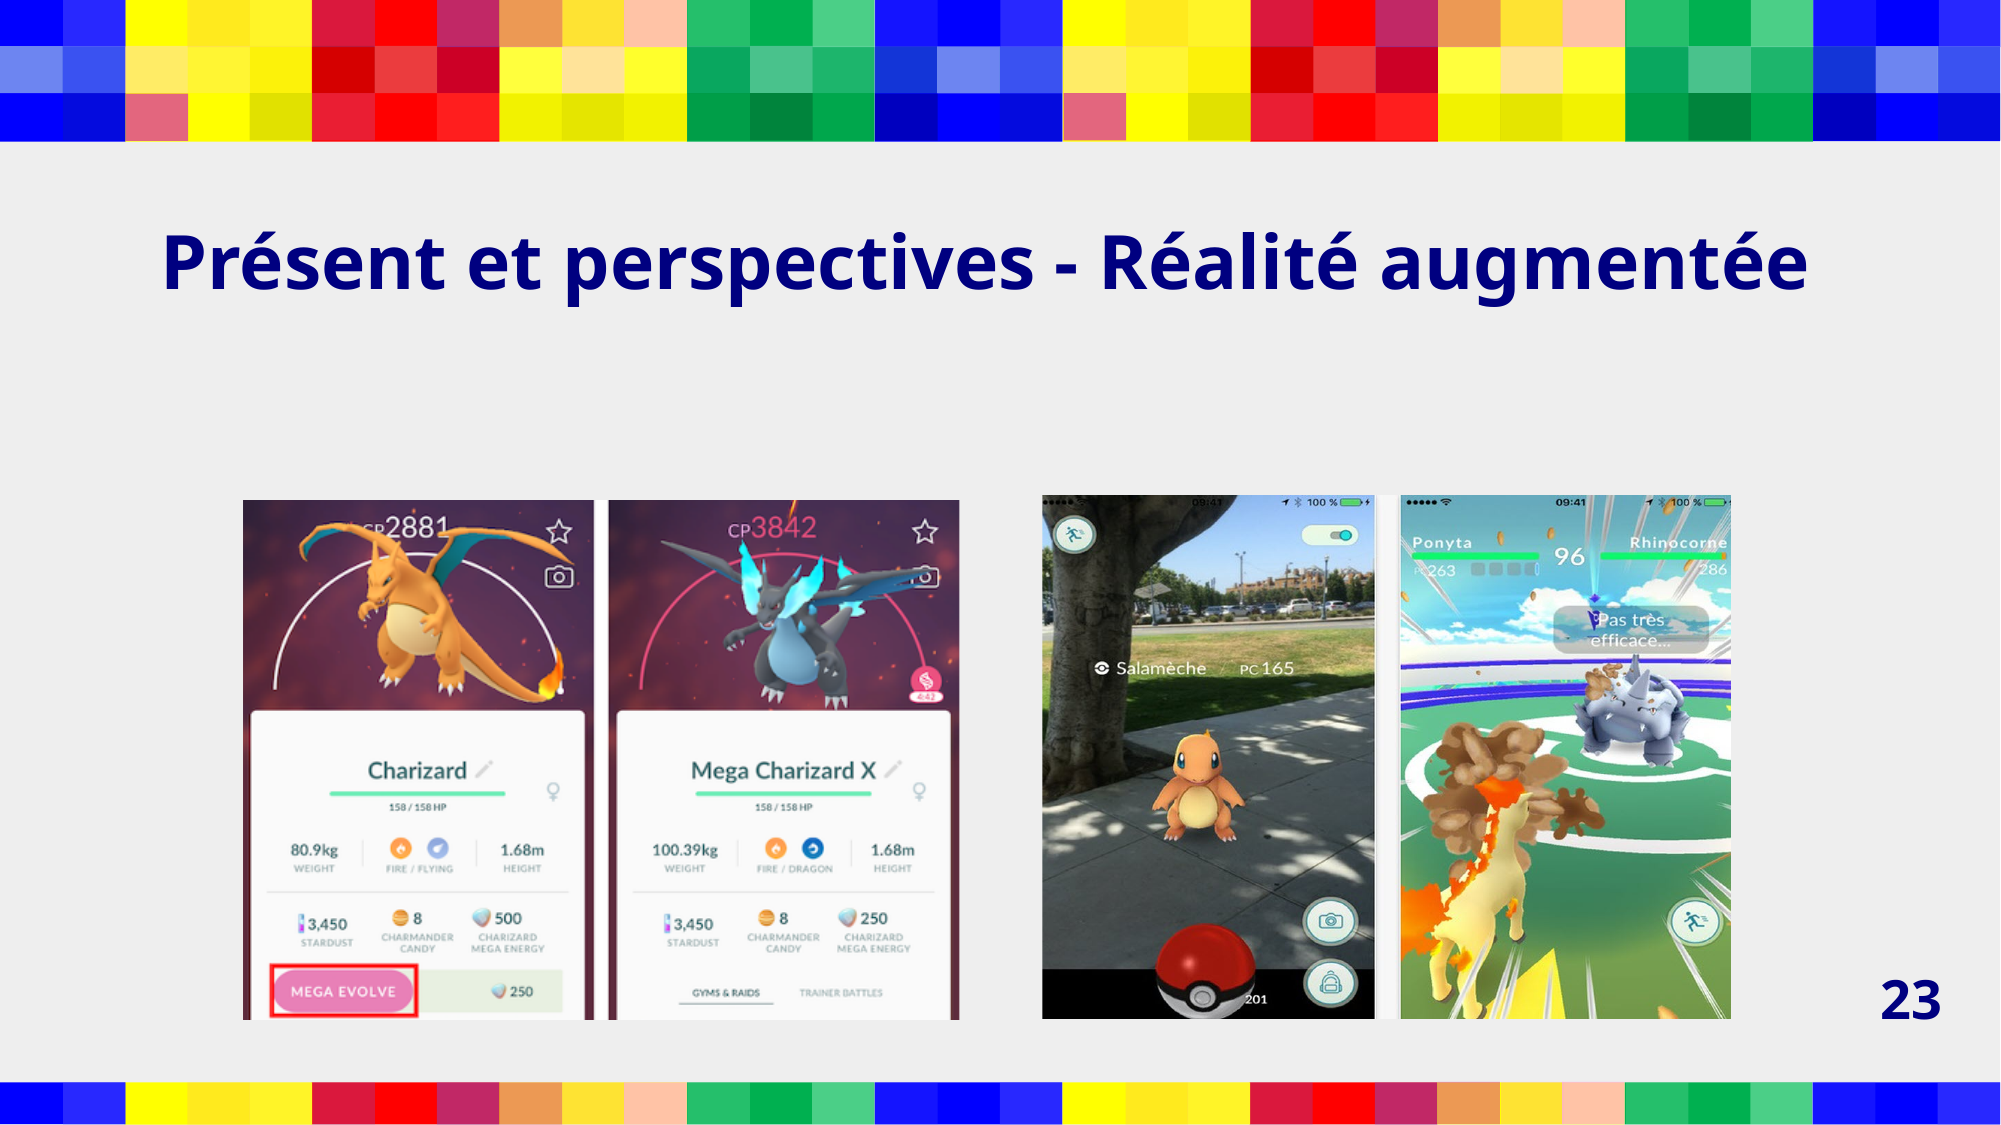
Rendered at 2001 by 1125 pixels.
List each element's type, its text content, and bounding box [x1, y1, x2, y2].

title - Pokémon Go (2016) [60, 213, 1915, 1058]
text_box [243, 500, 960, 1020]
text_box Présent et perspectives - Réalité augmentée [60, 201, 1912, 325]
text_box [1042, 495, 1731, 1019]
text_box 23 [1853, 954, 1970, 1043]
